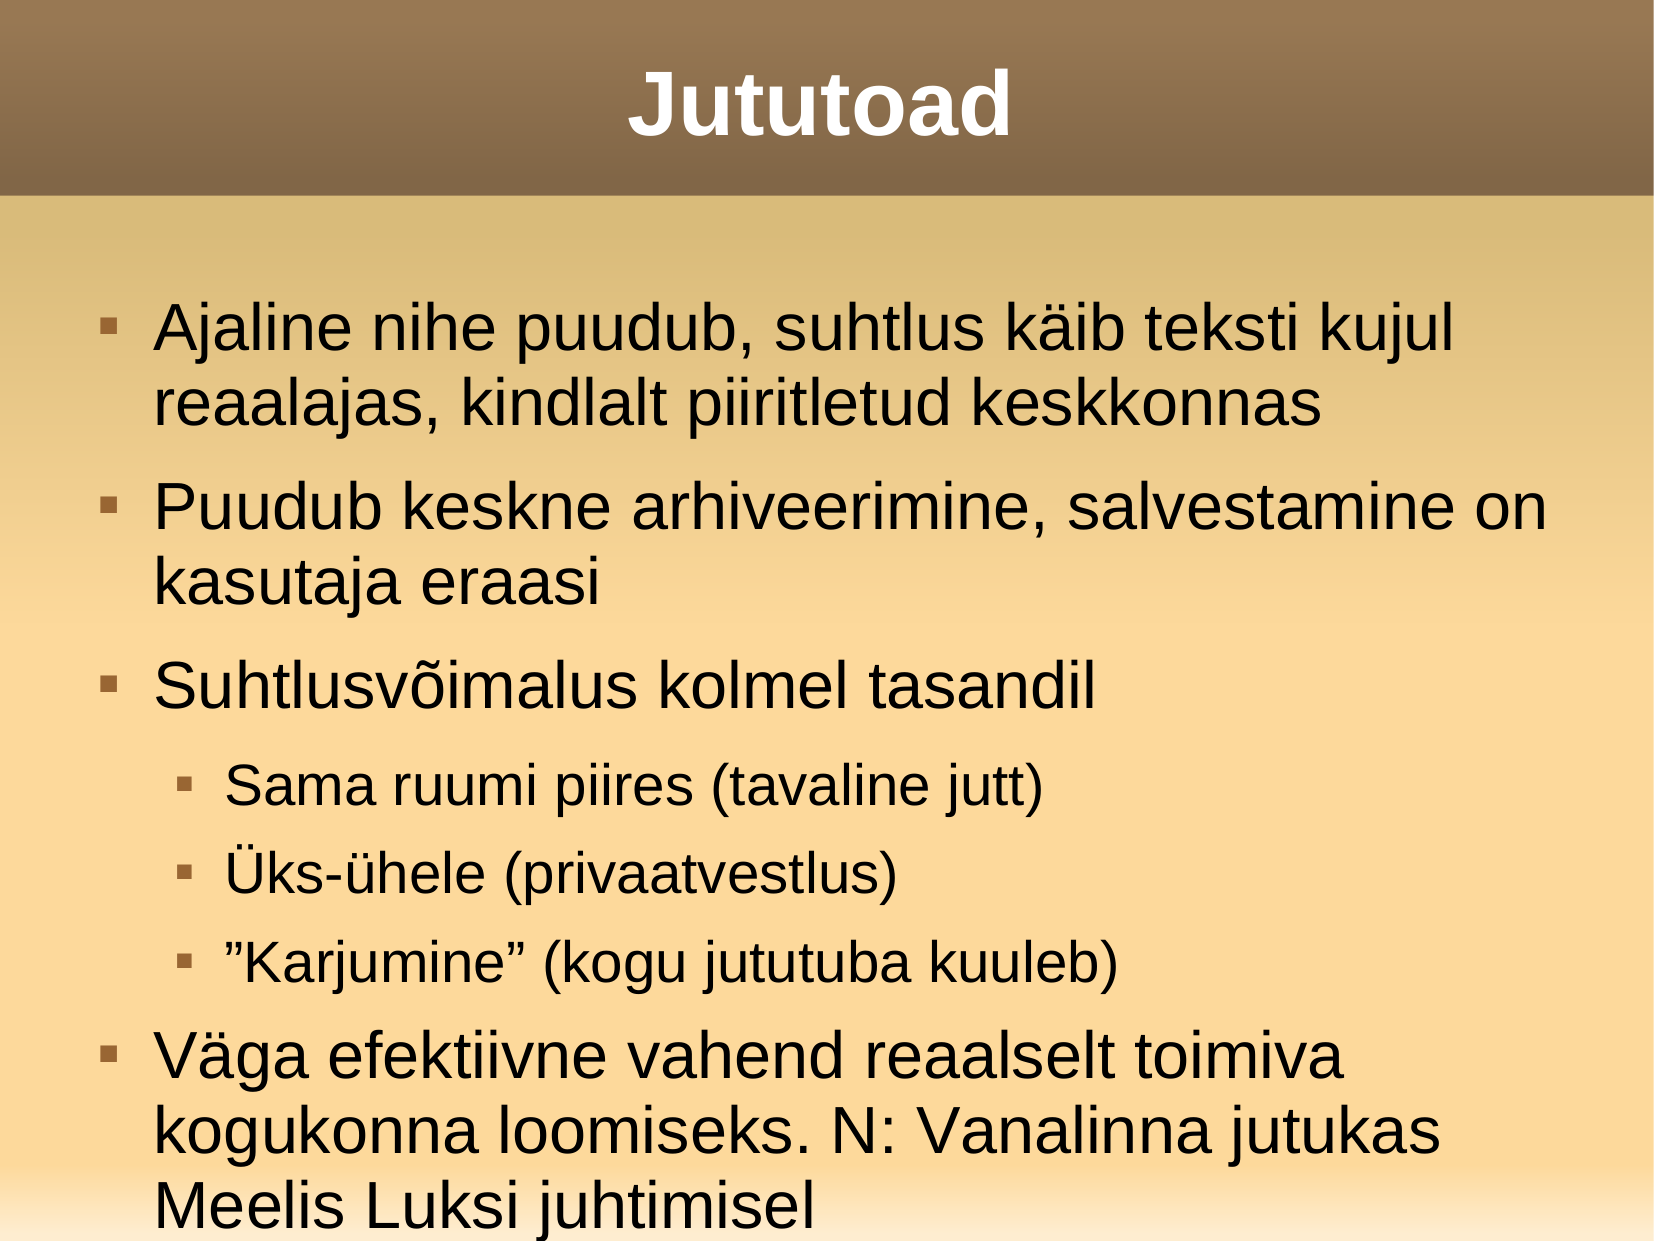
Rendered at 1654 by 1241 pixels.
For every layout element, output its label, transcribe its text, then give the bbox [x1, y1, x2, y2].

title Jututoad [76, 7, 1565, 200]
list Ajaline nihe puudub, suhtlus käib teksti kujul reaalajas, kindlalt piiritletud keskkonnas Puudub keskne arhiveerimine, salvestamine on kasutaja eraasi Suhtlusvõimalus kolmel tasandil Sama ruumi piires (tavaline jutt) Üks-ühele (privaatvestlus) ”Karjumine” (kogu jututuba kuuleb) Väga efektiivne vahend reaalselt toimiva kogukonna loomiseks. N: Vanalinna jutukas Meelis Luksi juhtimisel [82, 290, 1571, 1241]
picture [0, 0, 1654, 1241]
